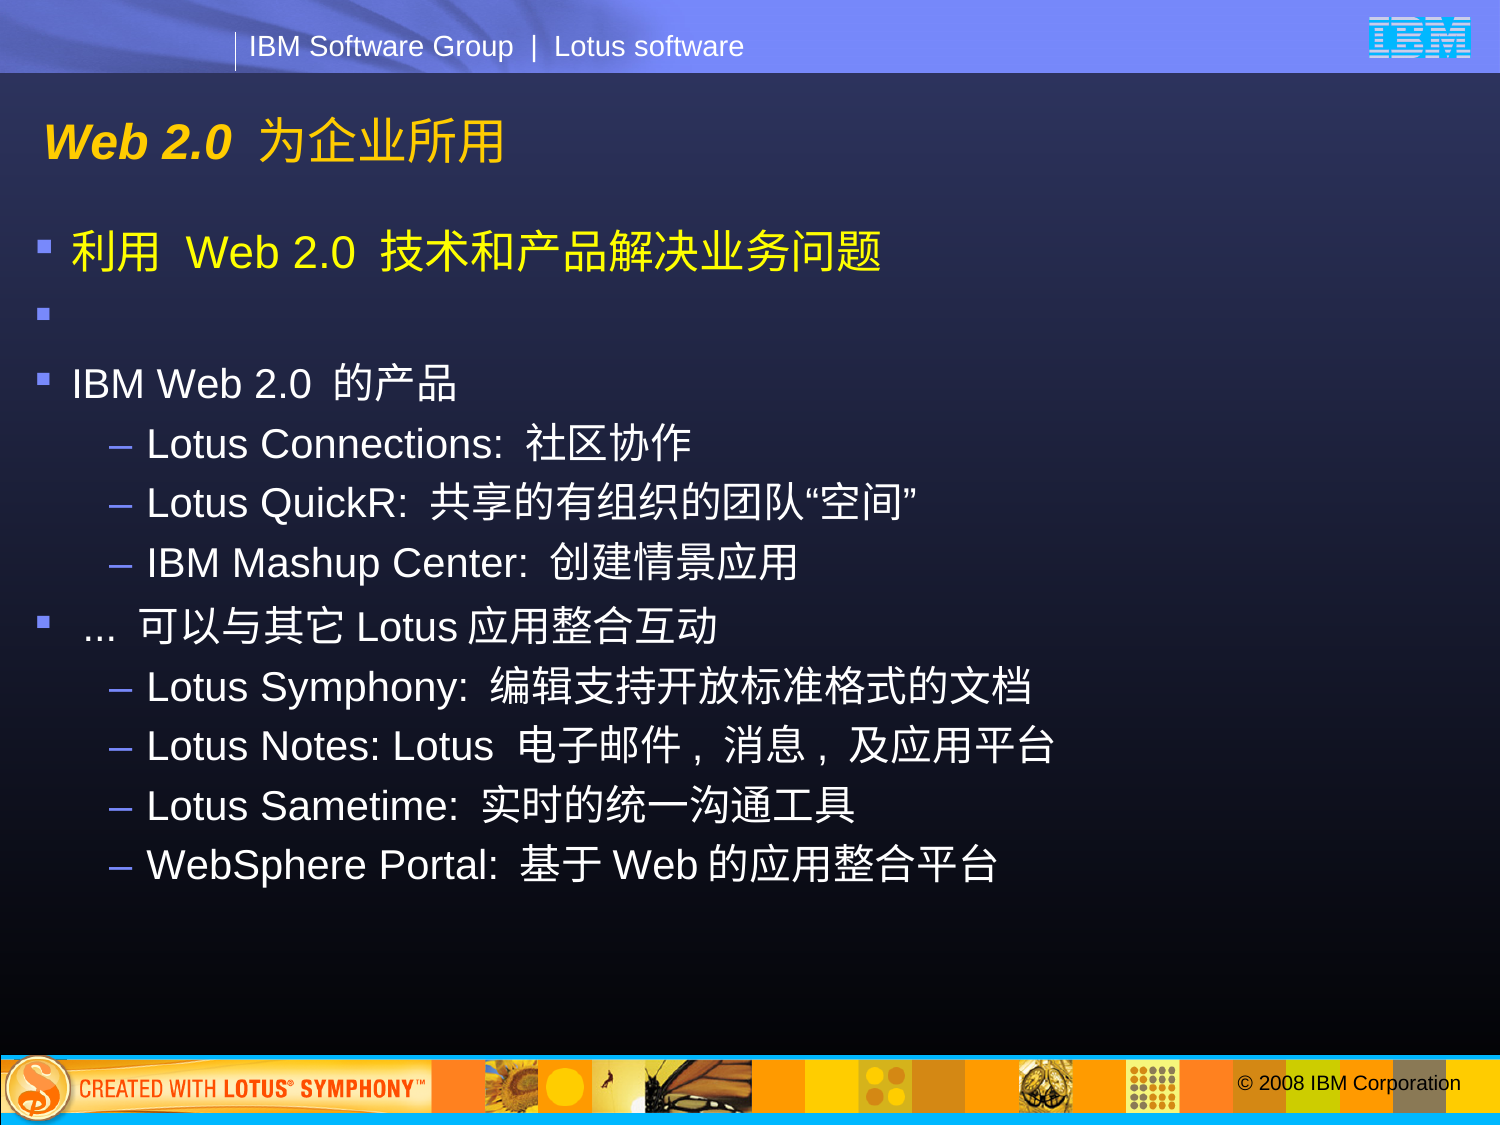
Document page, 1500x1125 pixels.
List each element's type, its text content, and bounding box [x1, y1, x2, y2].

picture [0, 0, 1500, 73]
picture [1, 1055, 1500, 1120]
list 利用 Web 2.0 技术和产品解决业务问题 IBM Web 2.0 的产品 Lotus Connections: 社区协作 Lotus QuickR: 共享的有组织的团队“空间” IBM Mashup Center: 创建情景应用 ... 可以与其它Lotus应用整合互动 Lotus Symphony: 编辑支持开放标准格式的文档 Lotus Notes: Lotus 电子邮件, 消息, 及应用平台 Lotus Sametime: 实时的统一沟通工具 WebSphere Portal: 基于Web的应用整合平台 [33, 227, 1487, 1029]
title Web 2.0 为企业所用 [43, 102, 1437, 185]
